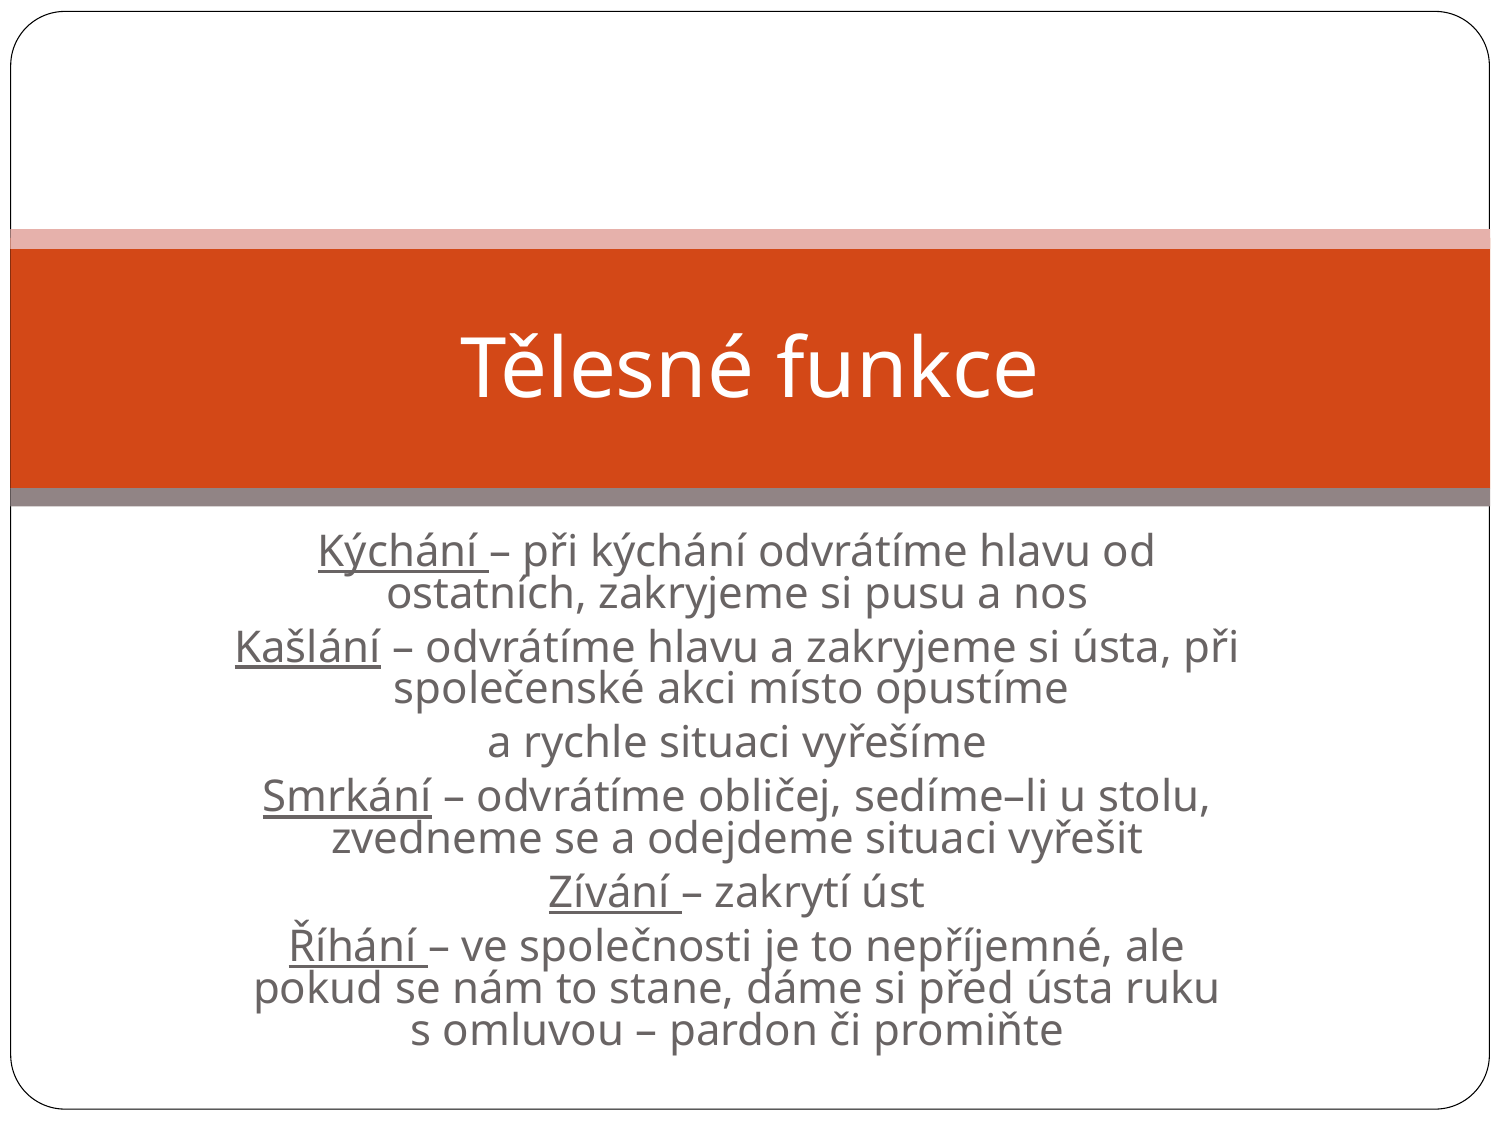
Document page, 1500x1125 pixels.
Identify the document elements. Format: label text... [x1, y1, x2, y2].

title Tělesné funkce [75, 247, 1426, 489]
text_box Kýchání – při kýchání odvrátíme hlavu od ostatních, zakryjeme si pusu a nos Kašlání – odvrátíme hlavu a zakryjeme si ústa, při společenské akci místo opustíme a rychle situaci vyřešíme Smrkání – odvrátíme obličej, sedíme–li u stolu, zvedneme se a odejdeme situaci vyřešit Zívání – zakrytí úst Říhání – ve společnosti je to nepříjemné, ale pokud se nám to stane, dáme si před ústa ruku s omluvou – pardon či promiňte [212, 524, 1263, 1116]
